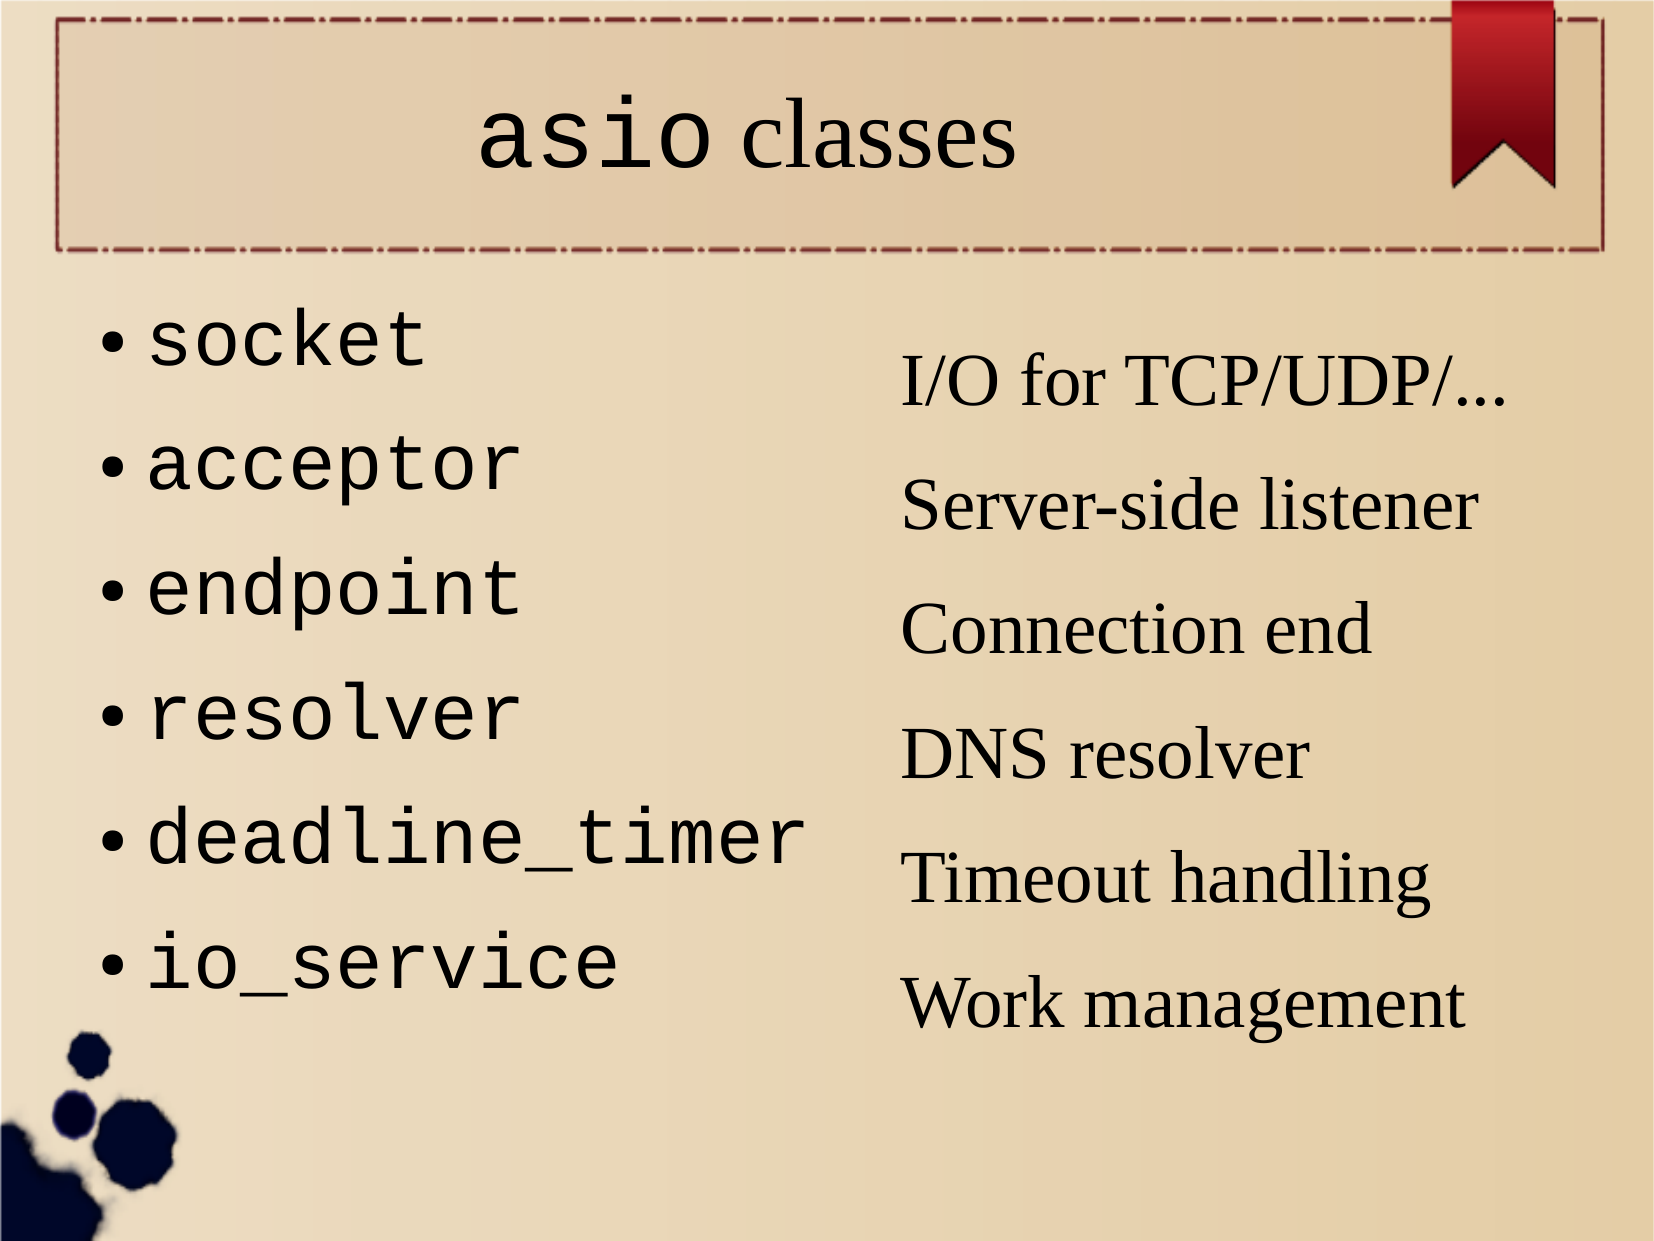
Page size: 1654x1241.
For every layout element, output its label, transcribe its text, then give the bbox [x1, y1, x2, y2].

list socket acceptor endpoint resolver deadline_timer io_service [82, 299, 917, 1019]
text_box I/O for TCP/UDP/... Server-side listener Connection end DNS resolver Timeout handling Work management [885, 289, 1630, 1012]
picture [0, 0, 1654, 1241]
title asio classes [82, 47, 1412, 229]
